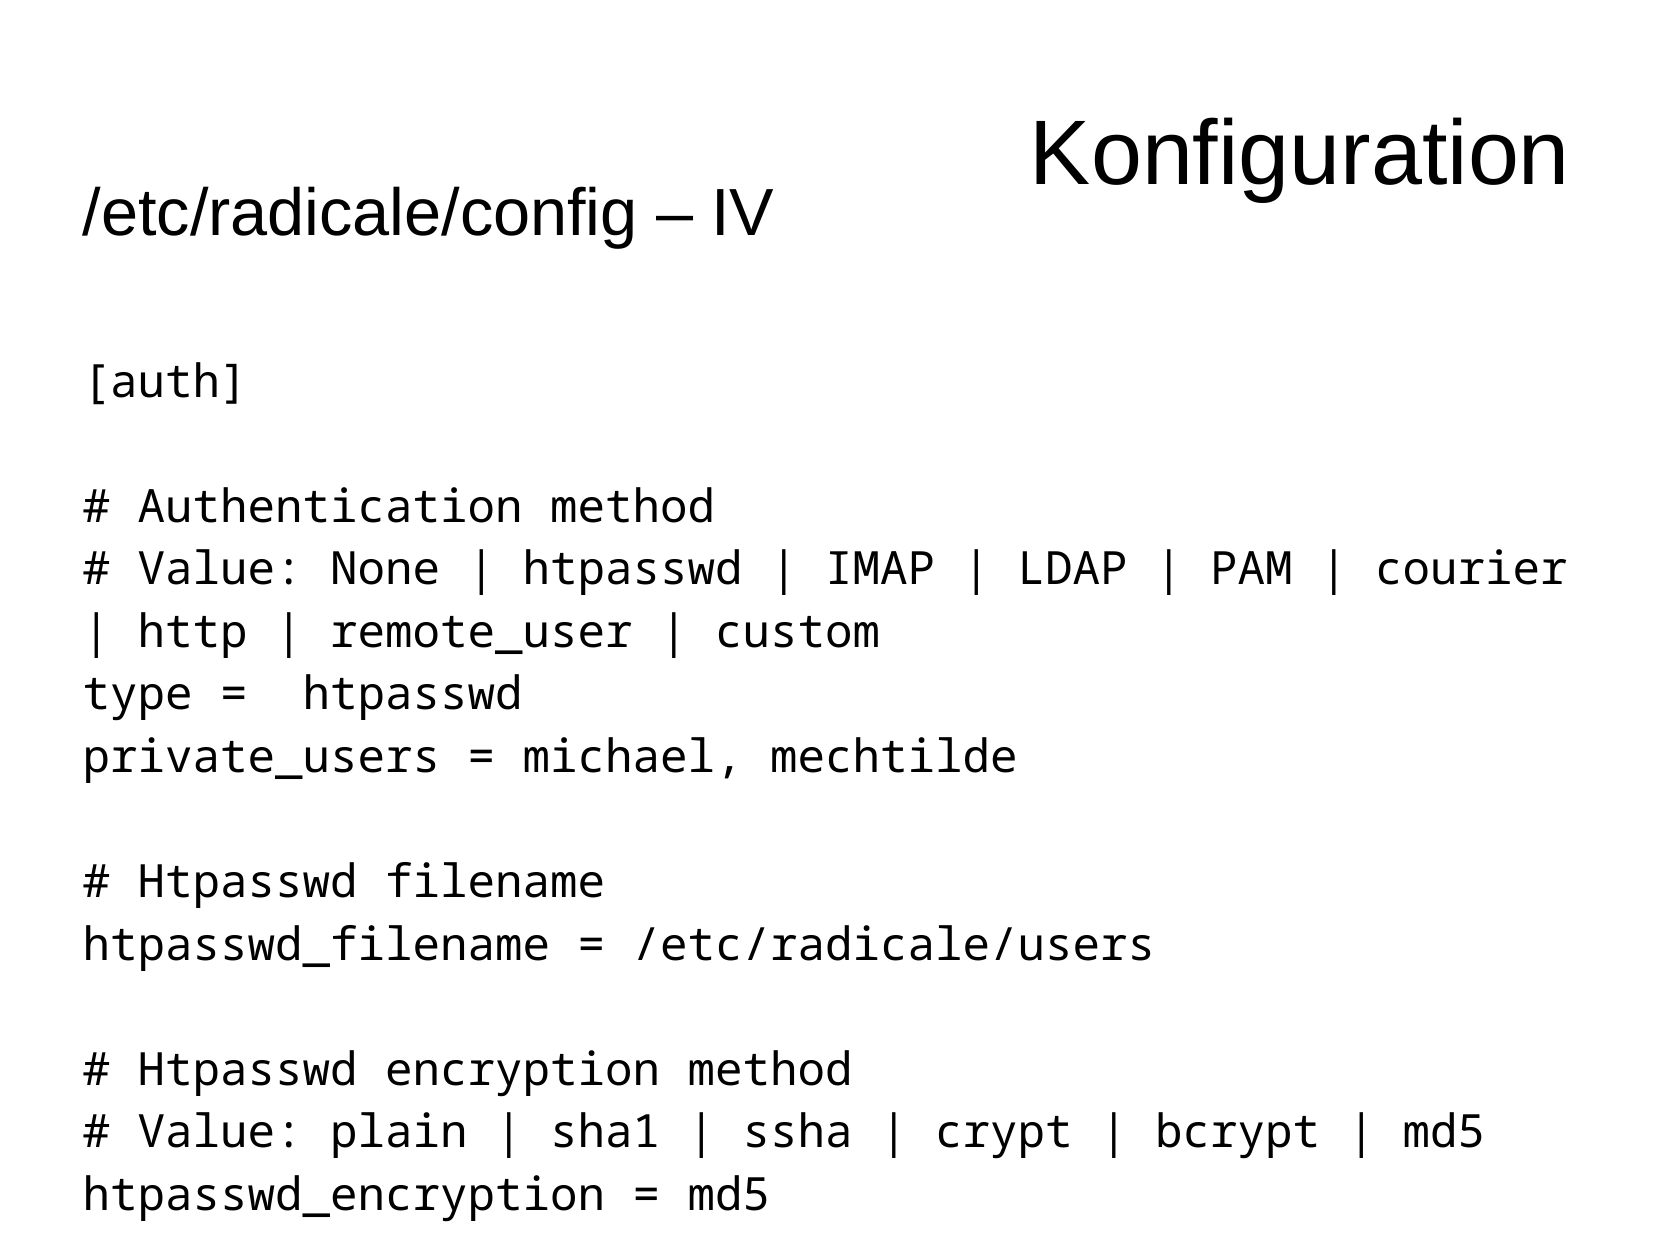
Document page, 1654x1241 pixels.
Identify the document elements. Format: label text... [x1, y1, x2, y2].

subtitle /etc/radicale/config – IV [auth] # Authentication method # Value: None | htpasswd | IMAP | LDAP | PAM | courier | http | remote_user | custom type = htpasswd private_users = michael, mechtilde # Htpasswd filename htpasswd_filename = /etc/radicale/users # Htpasswd encryption method # Value: plain | sha1 | ssha | crypt | bcrypt | md5 htpasswd_encryption = md5 [82, 256, 1571, 1143]
title Konfiguration [82, 49, 1571, 256]
